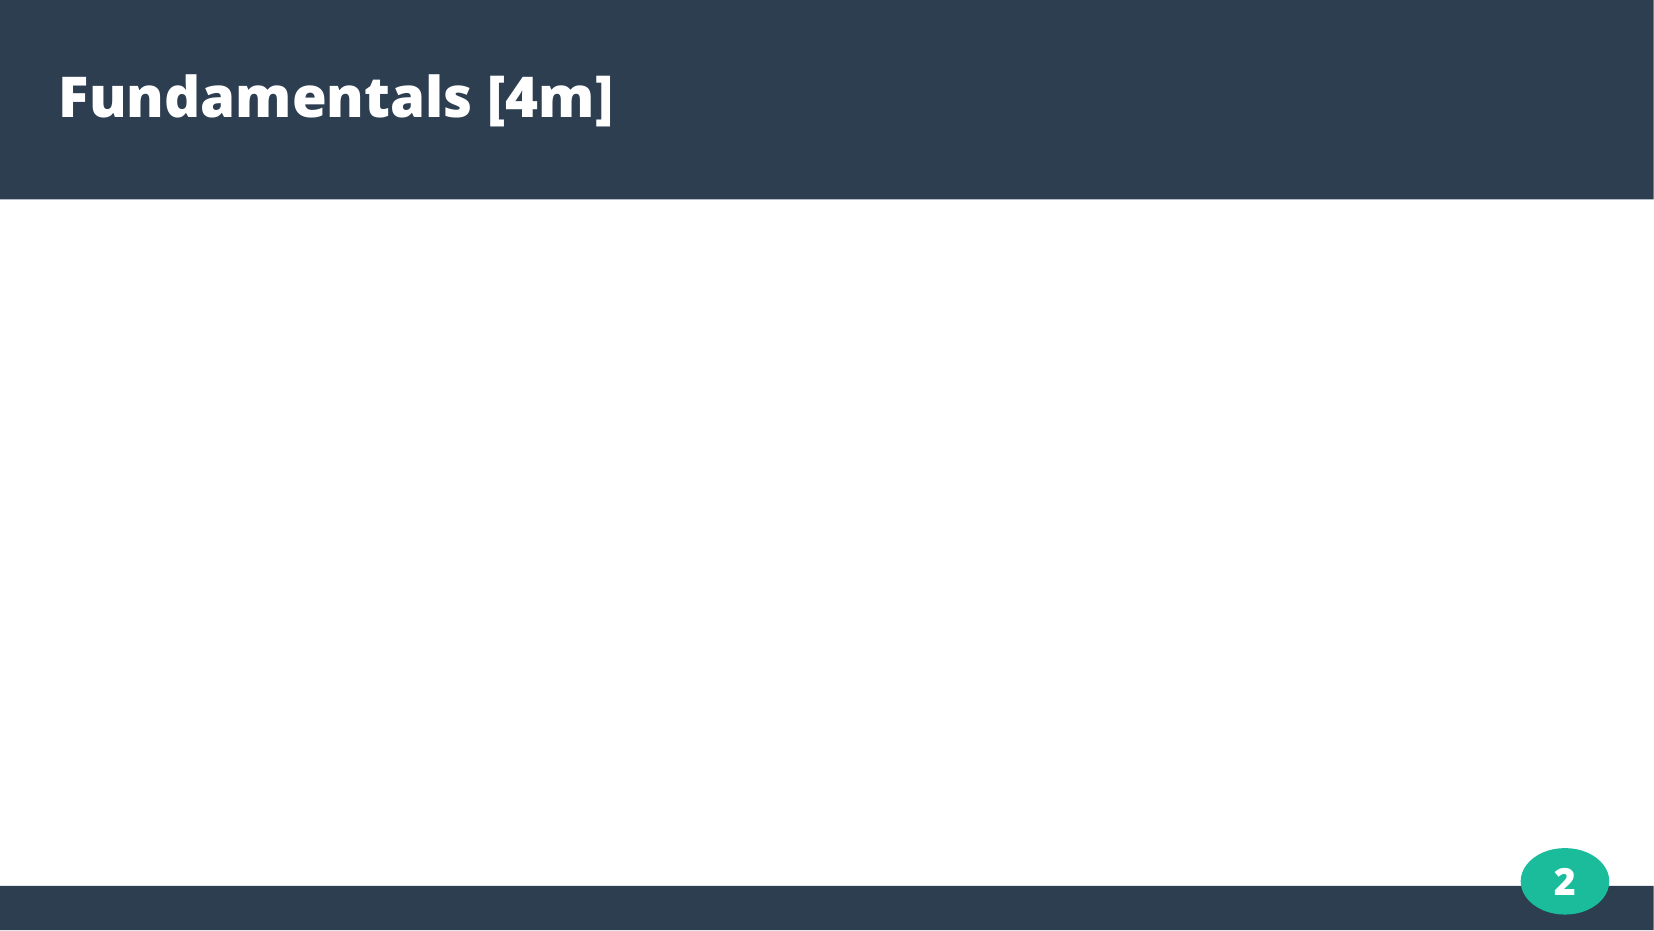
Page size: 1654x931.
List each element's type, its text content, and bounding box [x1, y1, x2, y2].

title Fundamentals [4m] [59, 37, 1595, 155]
